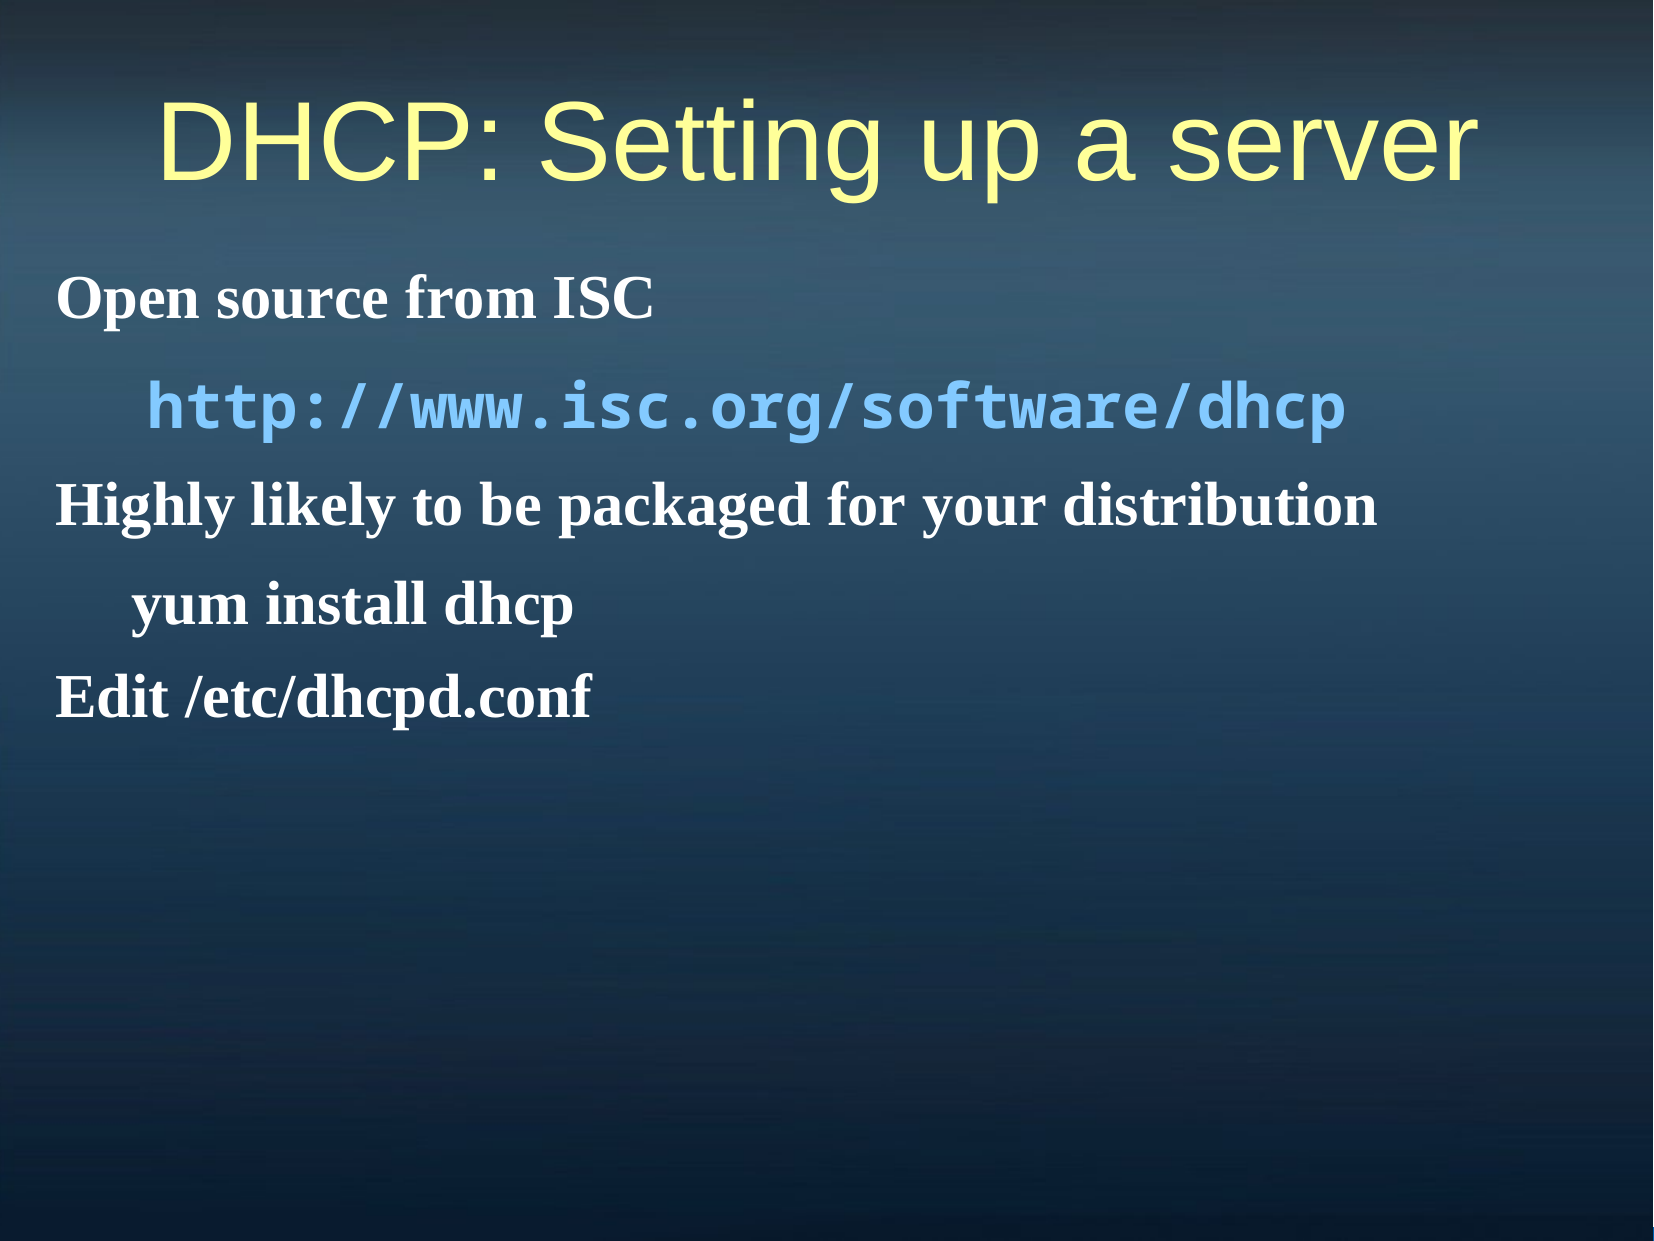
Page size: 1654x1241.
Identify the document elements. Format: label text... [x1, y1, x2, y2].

list Open source from ISC http://www.isc.org/software/dhcp Highly likely to be packaged for your distribution yum install dhcp Edit /etc/dhcpd.conf [37, 262, 1653, 1045]
picture [0, 0, 1653, 1241]
title DHCP: Setting up a server [112, 37, 1525, 245]
